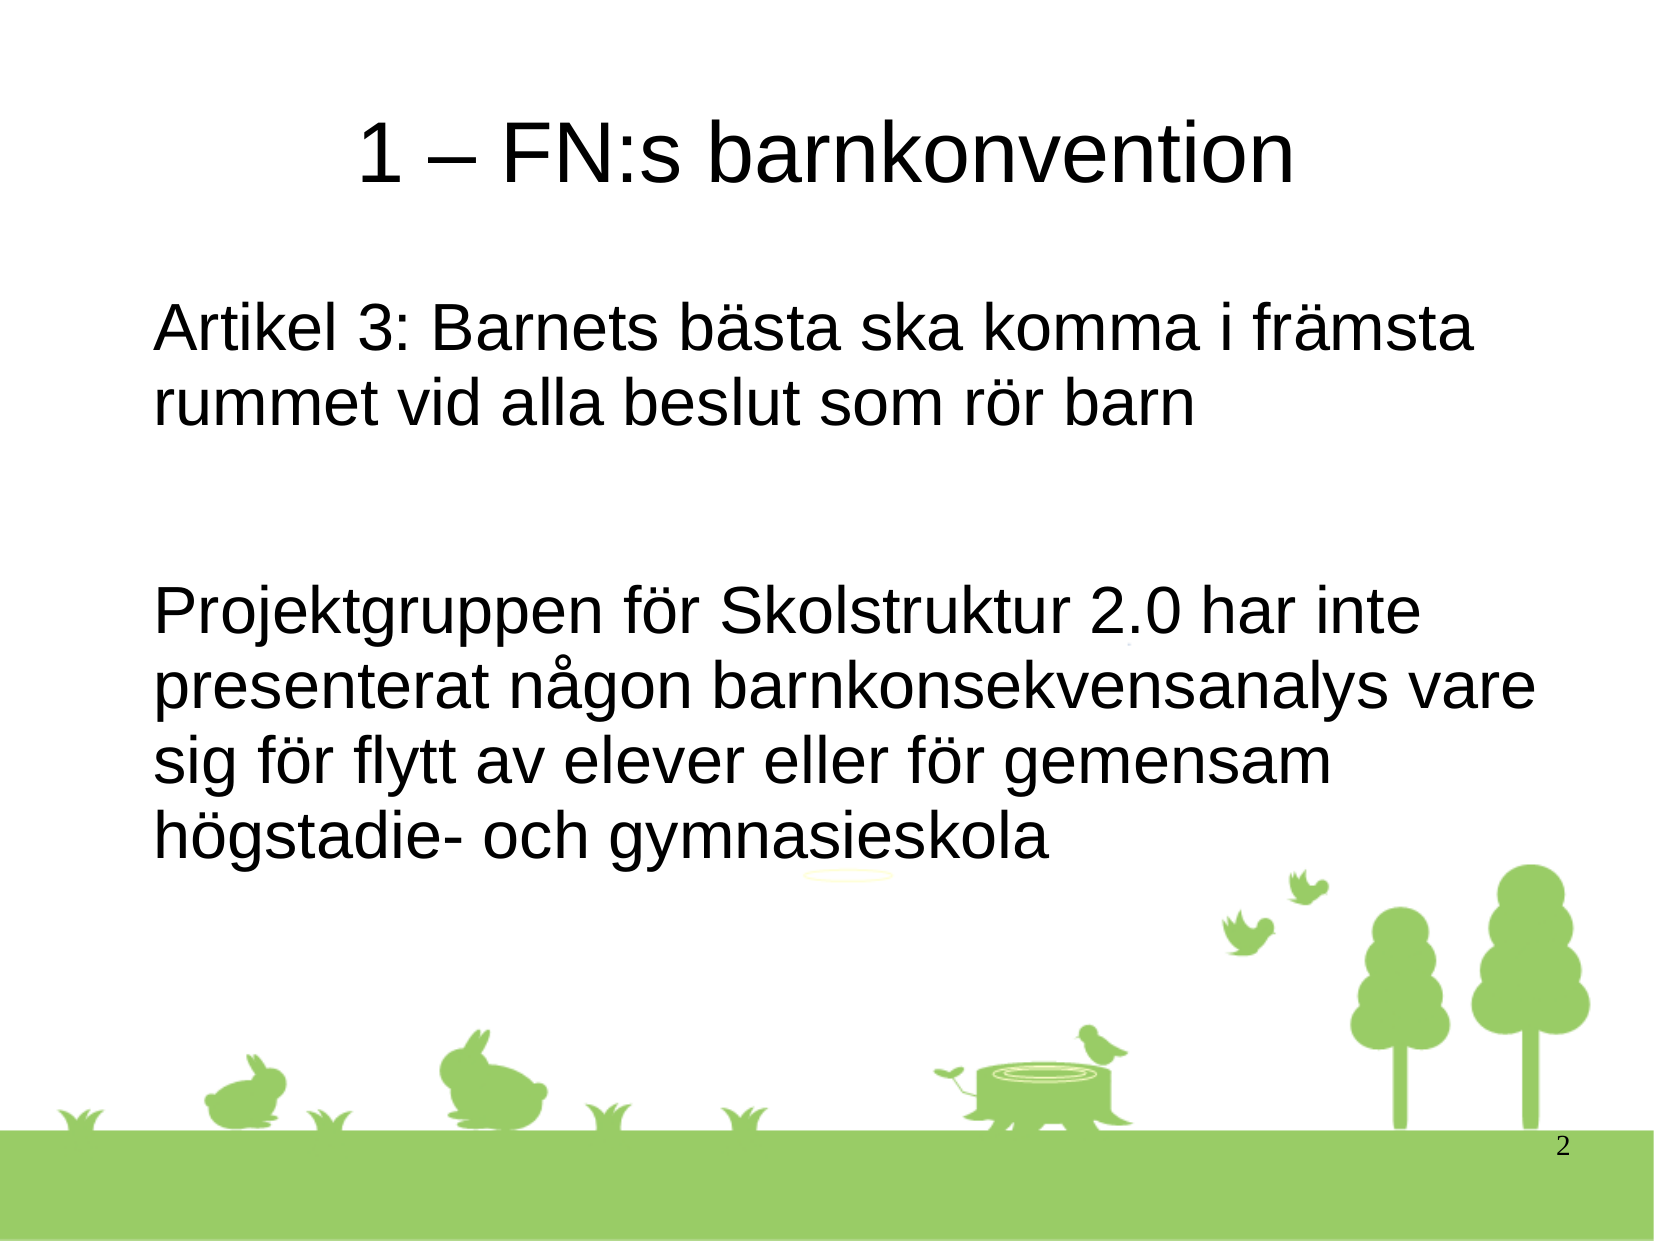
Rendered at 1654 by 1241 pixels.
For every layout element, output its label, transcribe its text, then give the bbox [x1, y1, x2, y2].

list Artikel 3: Barnets bästa ska komma i främsta rummet vid alla beslut som rör barn Projektgruppen för Skolstruktur 2.0 har inte presenterat någon barnkonsekvensanalys vare sig för flytt av elever eller för gemensam högstadie- och gymnasieskola [82, 290, 1571, 1010]
title 1 – FN:s barnkonvention [82, 49, 1571, 257]
picture [0, 0, 1654, 1241]
